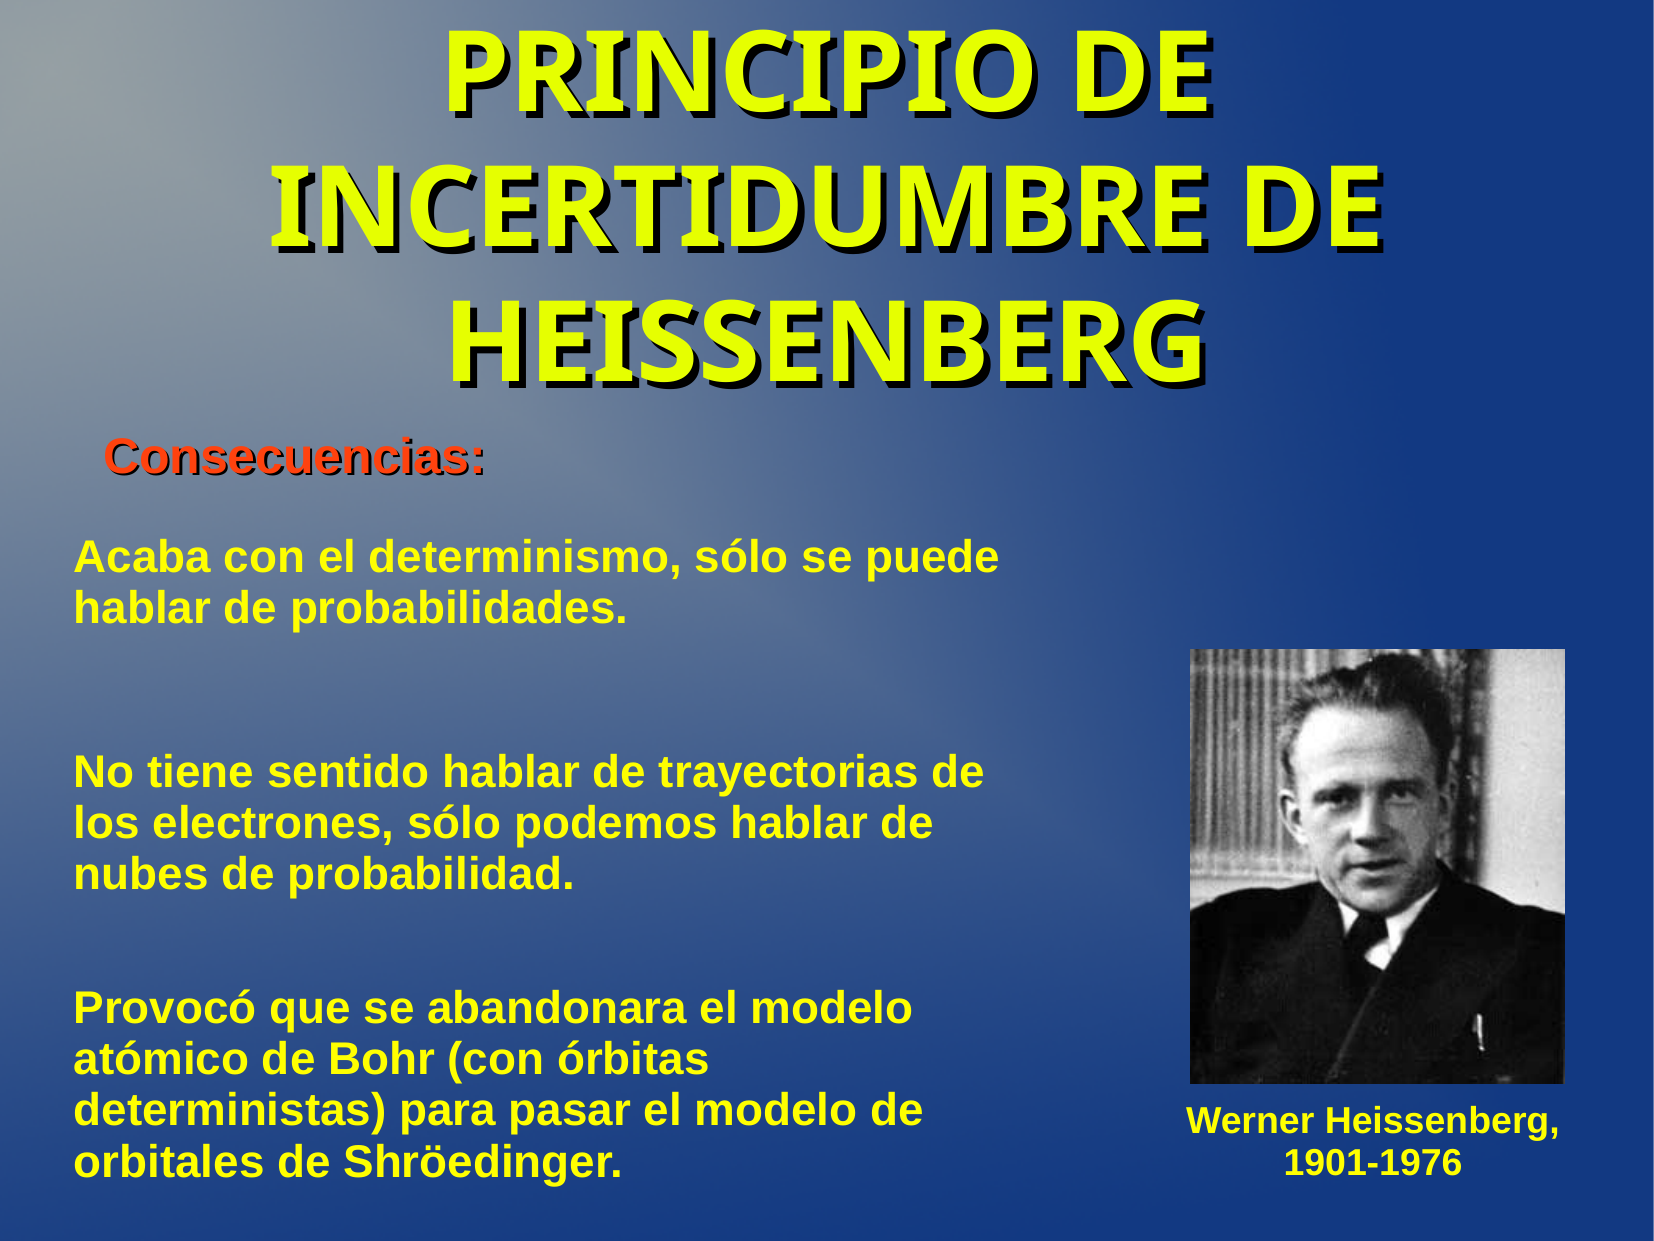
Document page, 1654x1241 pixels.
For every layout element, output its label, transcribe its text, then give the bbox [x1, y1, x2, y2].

text_box No tiene sentido hablar de trayectorias de los electrones, sólo podemos hablar de nubes de probabilidad. [59, 738, 1063, 954]
text_box Consecuencias: [88, 420, 591, 498]
text_box Werner Heissenberg, 1901-1976 [1151, 1092, 1595, 1194]
text_box Provocó que se abandonara el modelo atómico de Bohr (con órbitas deterministas) para pasar el modelo de orbitales de Shröedinger. [59, 974, 975, 1199]
picture [0, 0, 1654, 1241]
title PRINCIPIO DE INCERTIDUMBRE DE HEISSENBERG [88, 0, 1565, 412]
text_box Acaba con el determinismo, sólo se puede hablar de probabilidades. [59, 523, 1063, 643]
